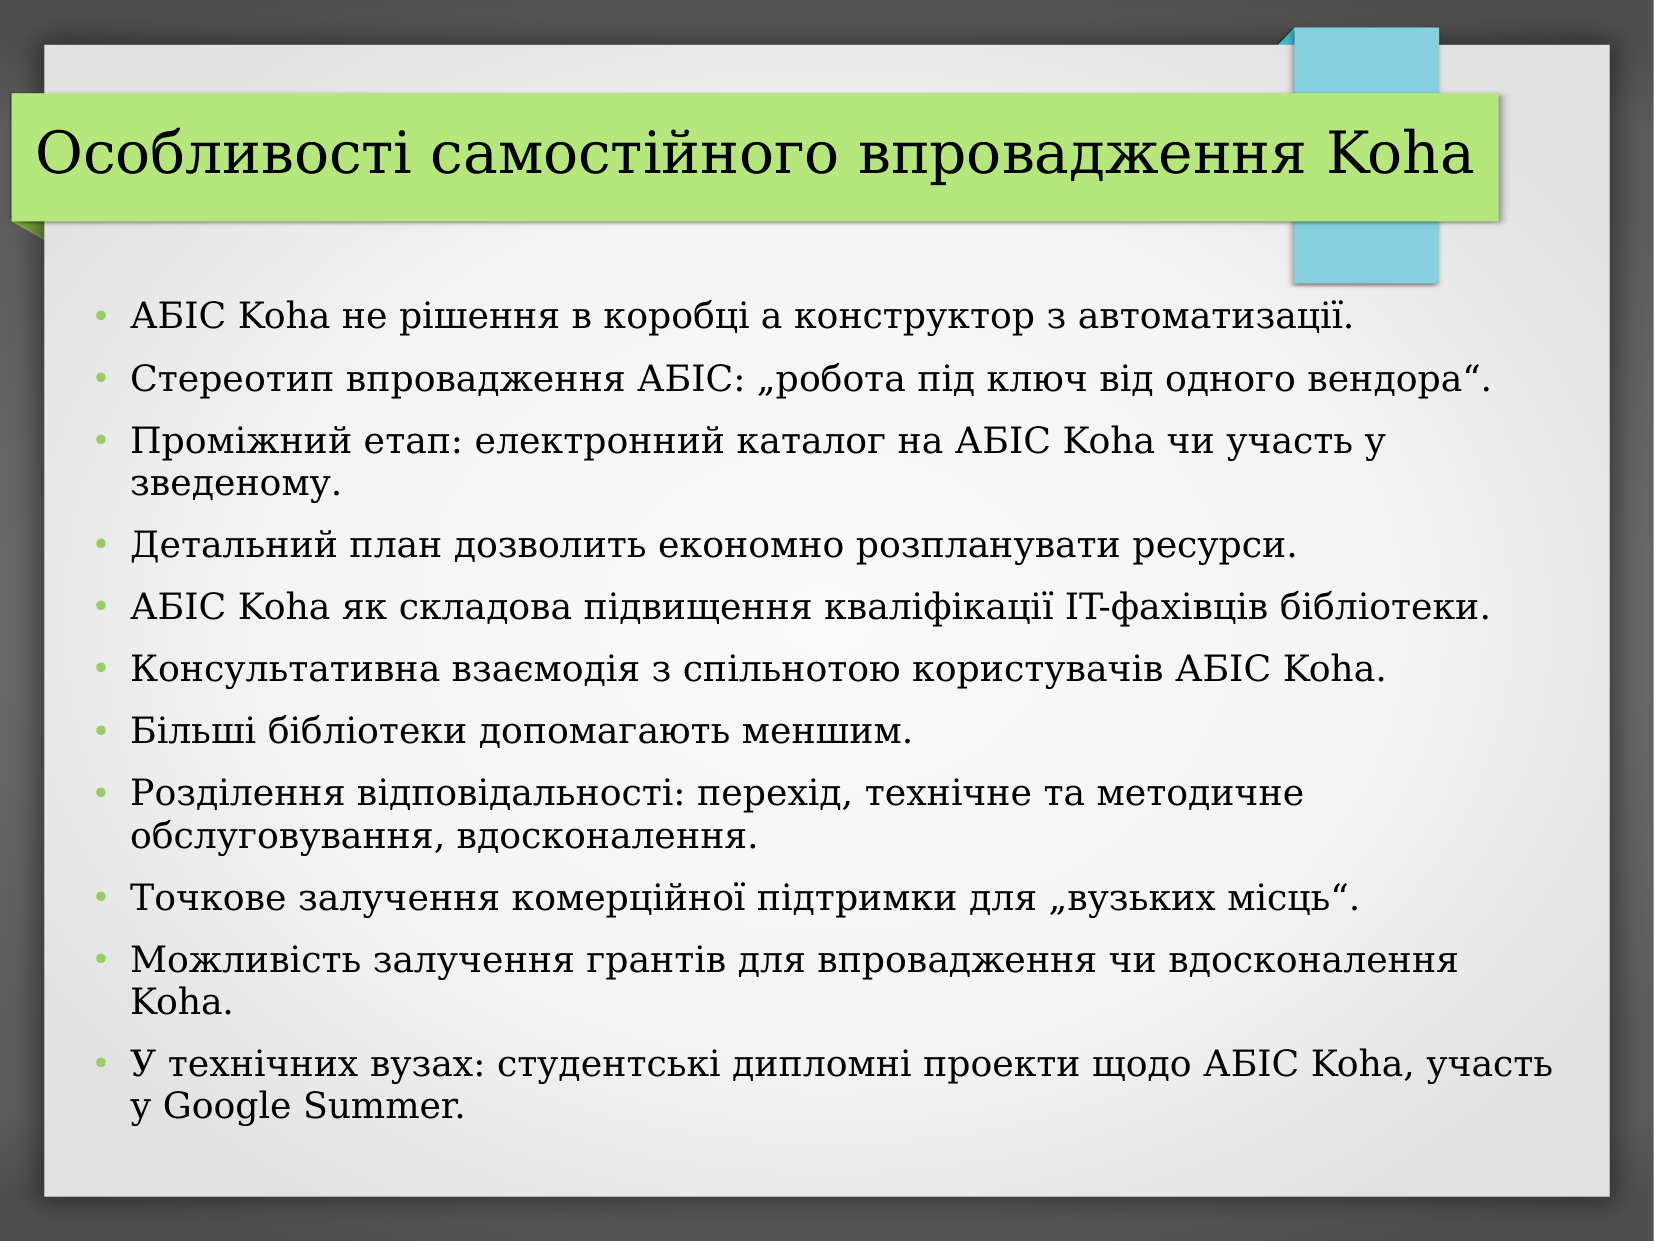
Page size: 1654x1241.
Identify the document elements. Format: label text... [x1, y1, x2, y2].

title Особливості самостійного впровадження Koha [35, 85, 1489, 222]
list АБІС Koha не рішення в коробці а конструктор з автоматизації. Стереотип впровадження АБІС: „робота під ключ від одного вендора“. Проміжний етап: електронний каталог на АБІС Koha чи участь у зведеному. Детальний план дозволить економно розпланувати ресурси. АБІС Koha як складова підвищення кваліфікації IT-фахівців бібліотеки. Консультативна взаємодія з спільнотою користувачів АБІС Koha. Більші бібліотеки допомагають меншим. Розділення відповідальності: перехід, технічне та методичне обслуговування, вдосконалення. Точкове залучення комерційної підтримки для „вузьких місць“. Можливість залучення грантів для впровадження чи вдосконалення Koha. У технічних вузах: студентські дипломні проекти щодо АБІС Koha, участь у Google Summer. [82, 295, 1571, 1134]
picture [0, 0, 1654, 1241]
